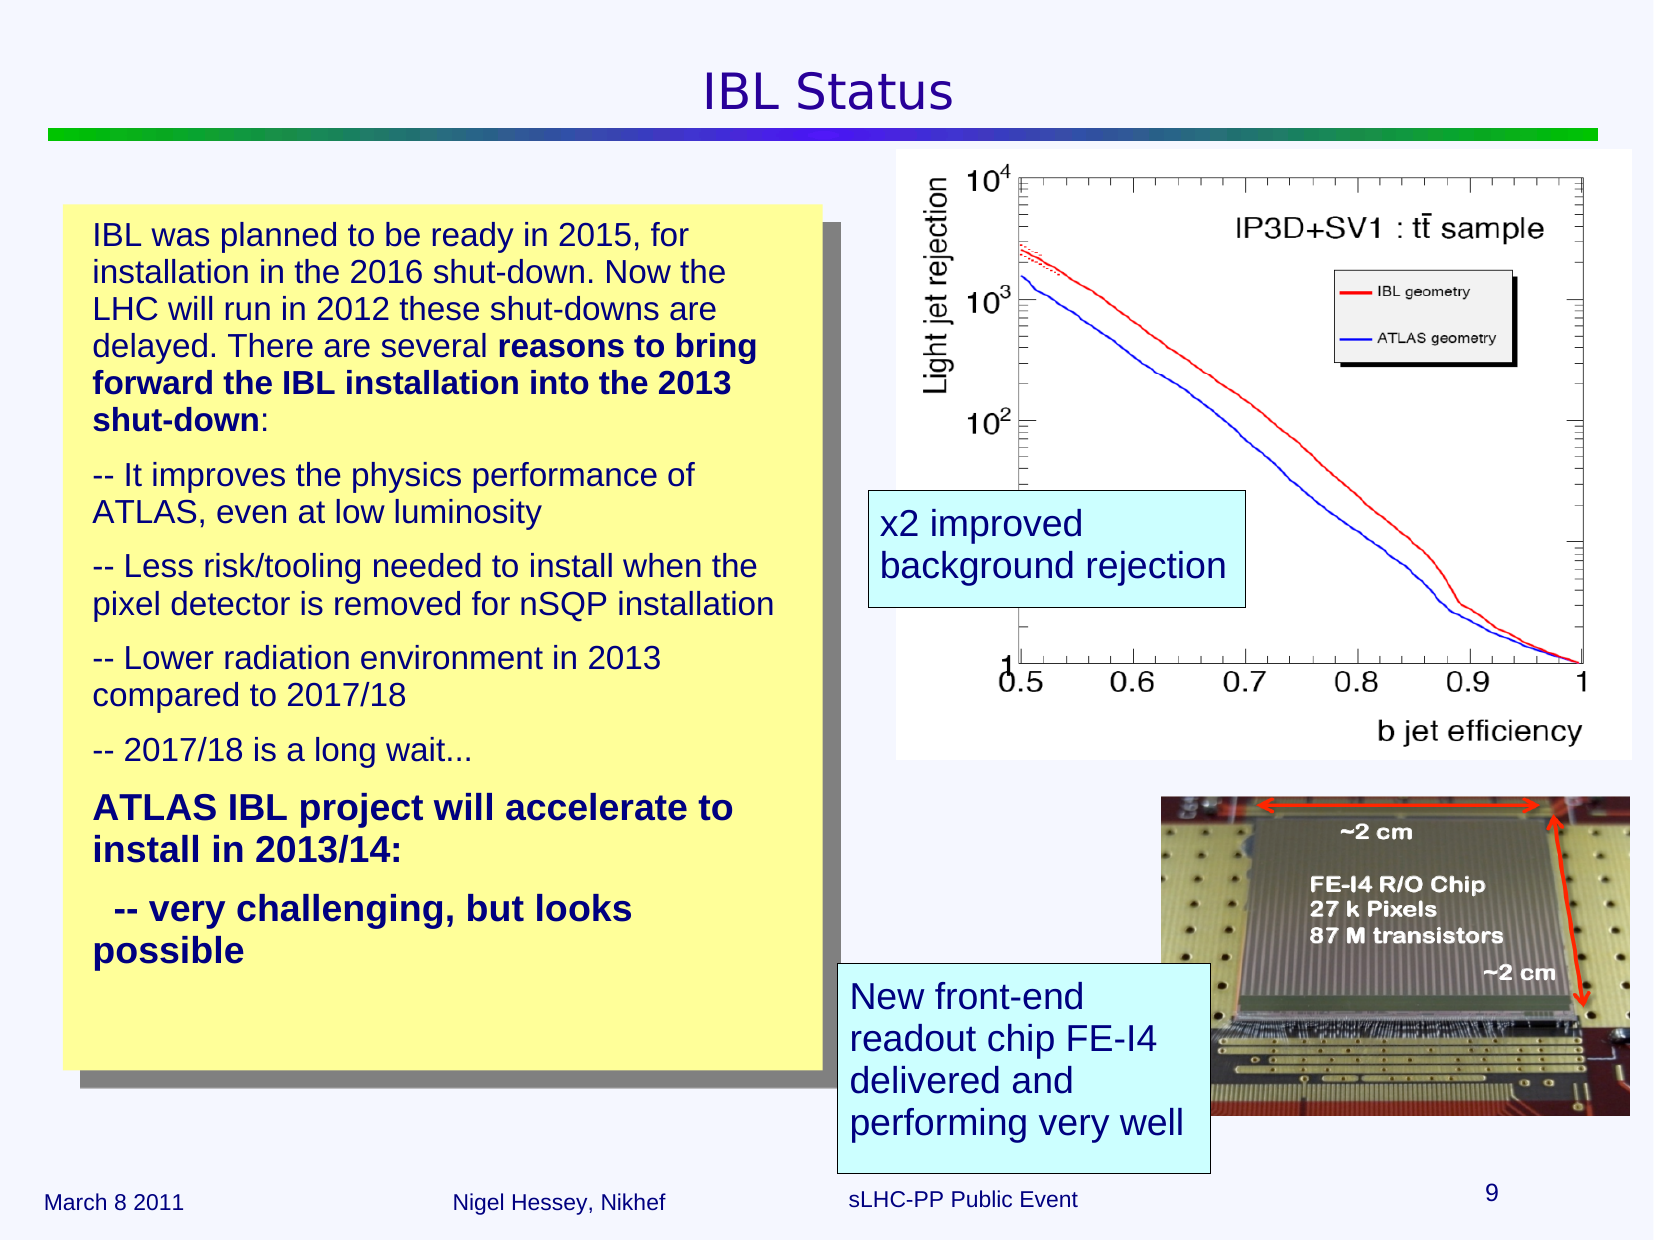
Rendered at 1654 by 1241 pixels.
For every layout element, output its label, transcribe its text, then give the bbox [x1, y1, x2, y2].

picture [1563, 128, 1598, 141]
text_box IBL was planned to be ready in 2015, for installation in the 2016 shut-down. Now the LHC will run in 2012 these shut-downs are delayed. There are several reasons to bring forward the IBL installation into the 2013 shut-down: -- It improves the physics performance of ATLAS, even at low luminosity -- Less risk/tooling needed to install when the pixel detector is removed for nSQP installation -- Lower radiation environment in 2013 compared to 2017/18 -- 2017/18 is a long wait... ATLAS IBL project will accelerate to install in 2013/14: -- very challenging, but looks possible [62, 204, 823, 1071]
title IBL Status [95, 37, 1563, 146]
picture [48, 128, 95, 141]
text_box New front-end readout chip FE-I4 delivered and performing very well [837, 963, 1211, 1174]
text_box x2 improved background rejection [868, 490, 1246, 608]
picture [1161, 796, 1630, 1116]
picture [896, 149, 1632, 760]
